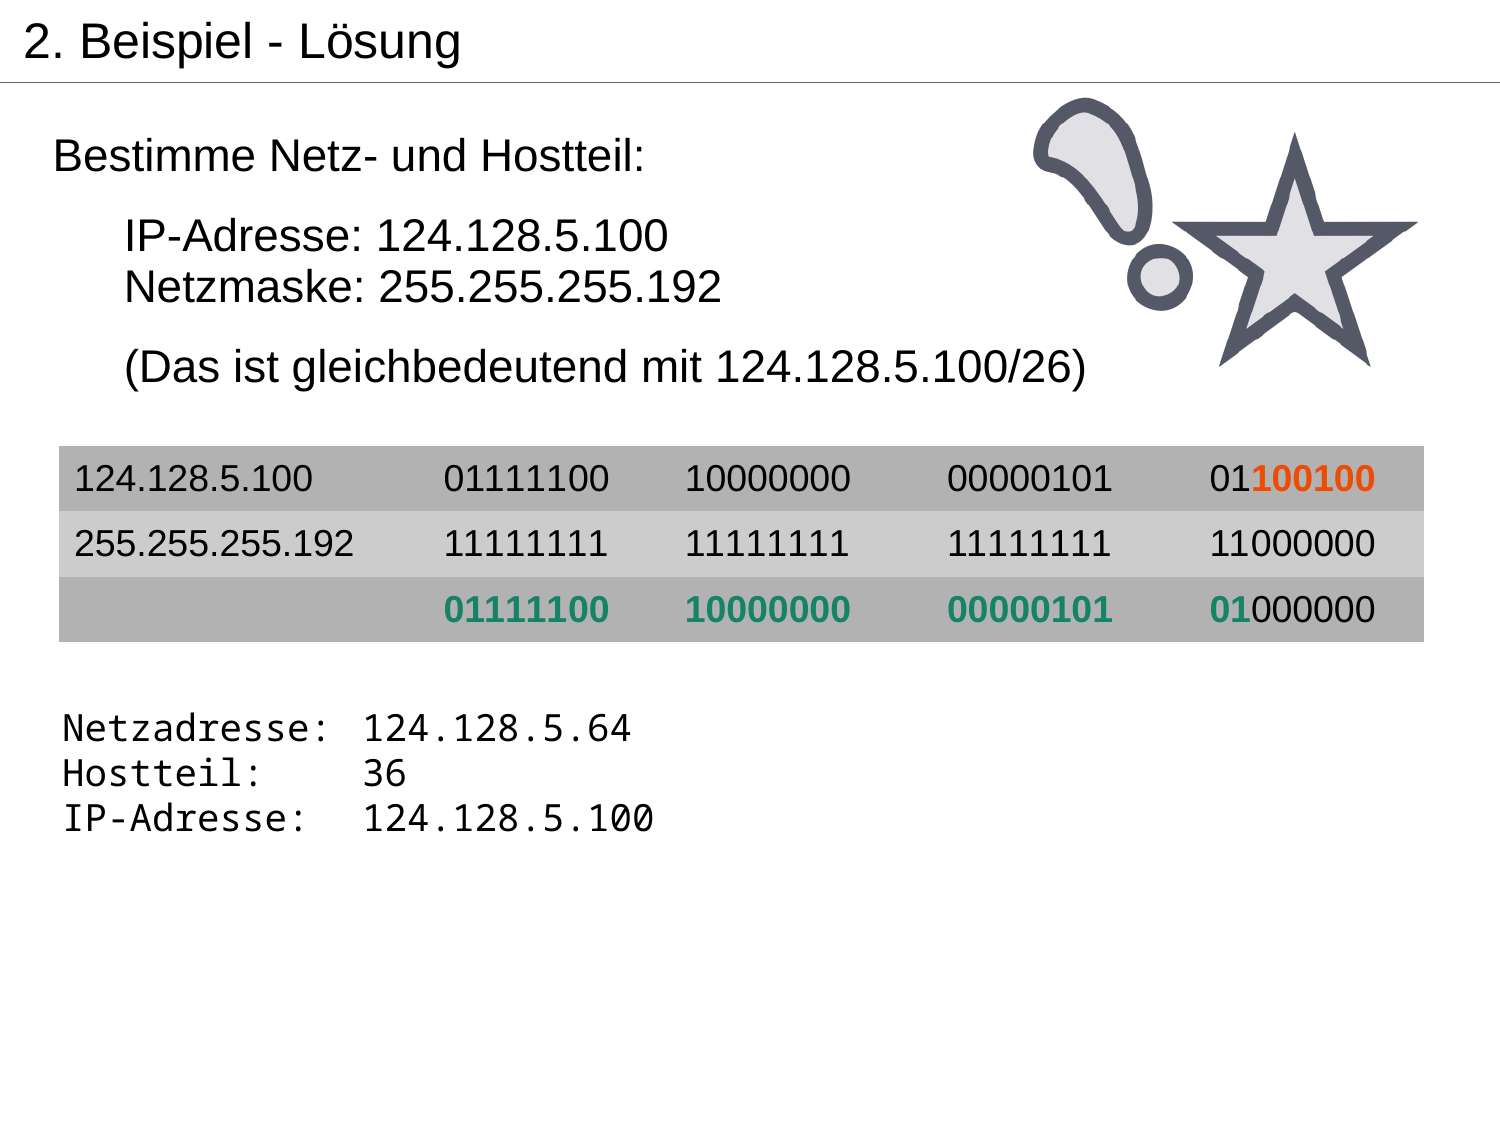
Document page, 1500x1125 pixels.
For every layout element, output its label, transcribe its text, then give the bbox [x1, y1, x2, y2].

table_header 01100100 [1161, 446, 1424, 511]
table_header 01111100 [416, 446, 637, 511]
picture [1033, 97, 1418, 367]
title 2. Beispiel - Lösung [23, 0, 1426, 83]
table_cell 00000101 [899, 577, 1161, 642]
list Bestimme Netz- und Hostteil: IP-Adresse: 124.128.5.100 Netzmaske: 255.255.255.192 (Das ist gleichbedeutend mit 124.128.5.100/26) [52, 129, 1418, 653]
table_cell 01000000 [1161, 577, 1424, 642]
table_cell 11000000 [1161, 511, 1424, 577]
table_header 124.128.5.100 [59, 446, 416, 511]
table_cell 10000000 [637, 577, 899, 642]
text_box Netzadresse: 124.128.5.64 Hostteil: 36 IP-Adresse: 124.128.5.100 [47, 696, 981, 847]
table_header 00000101 [899, 446, 1161, 511]
table_cell [59, 577, 416, 642]
table_cell 11111111 [637, 511, 899, 577]
table_cell 255.255.255.192 [59, 511, 416, 577]
table_cell 11111111 [899, 511, 1161, 577]
table_cell 11111111 [416, 511, 637, 577]
table_cell 01111100 [416, 577, 637, 642]
table_header 10000000 [637, 446, 899, 511]
